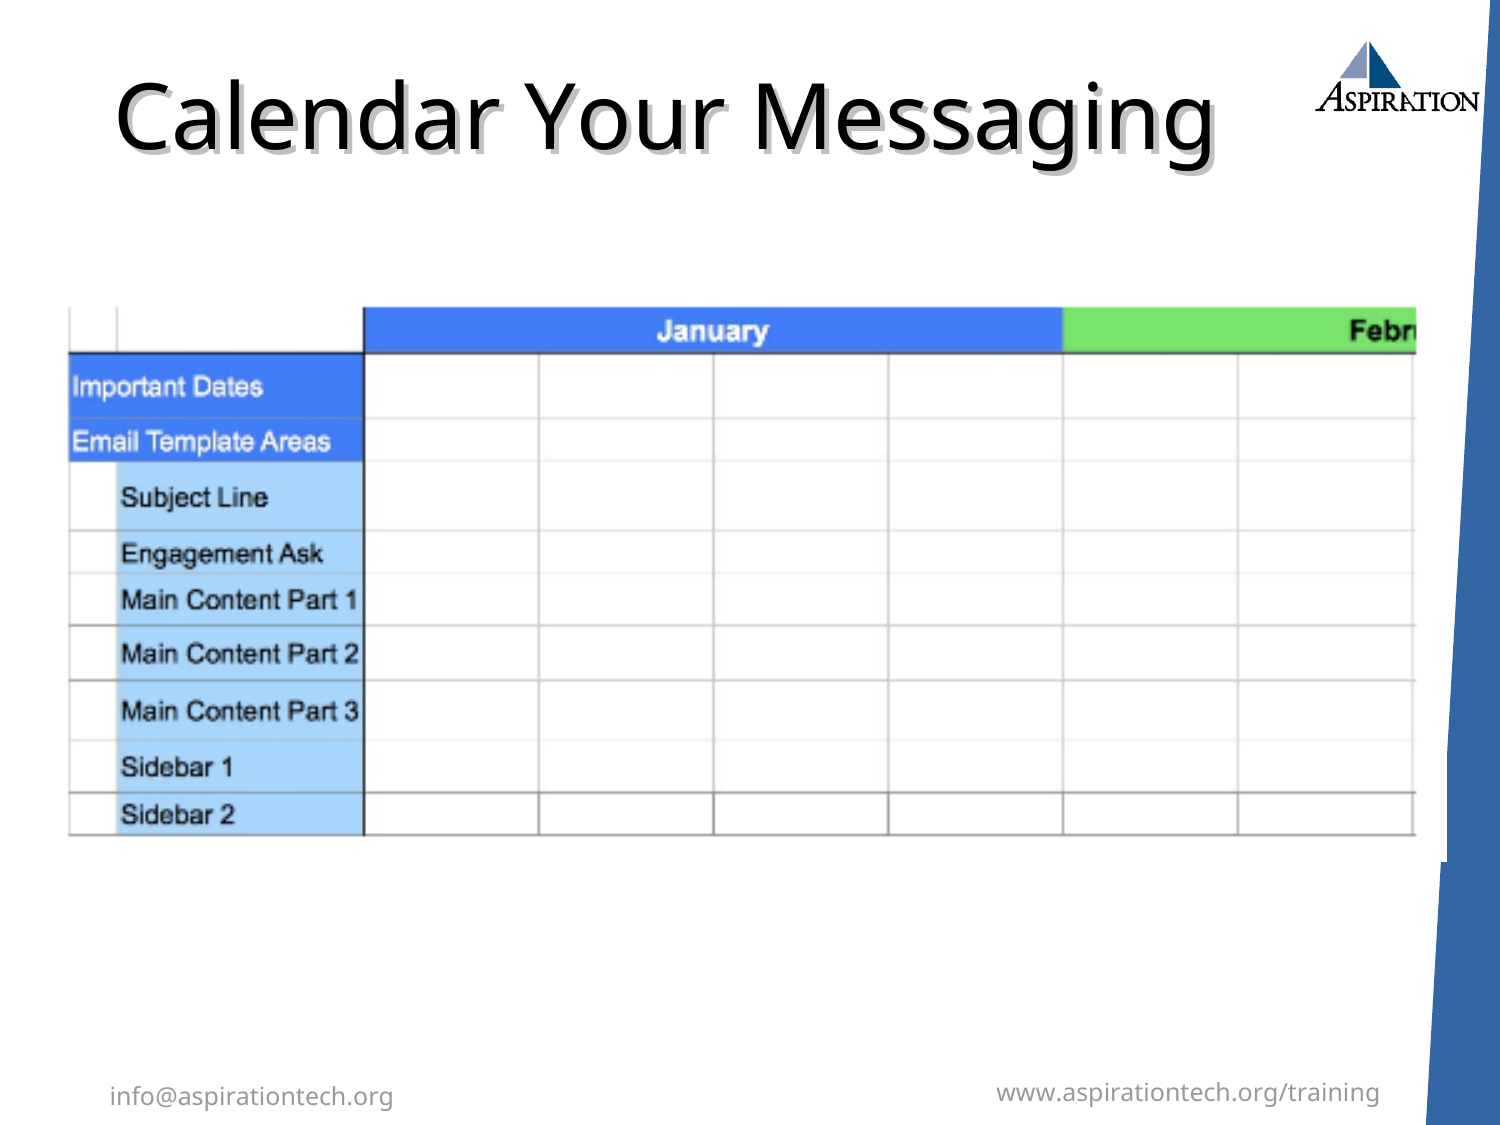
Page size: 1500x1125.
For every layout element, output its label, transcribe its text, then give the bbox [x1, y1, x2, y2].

picture [1315, 41, 1480, 120]
picture [49, 268, 1447, 862]
title Calendar Your Messaging [49, 19, 1284, 206]
